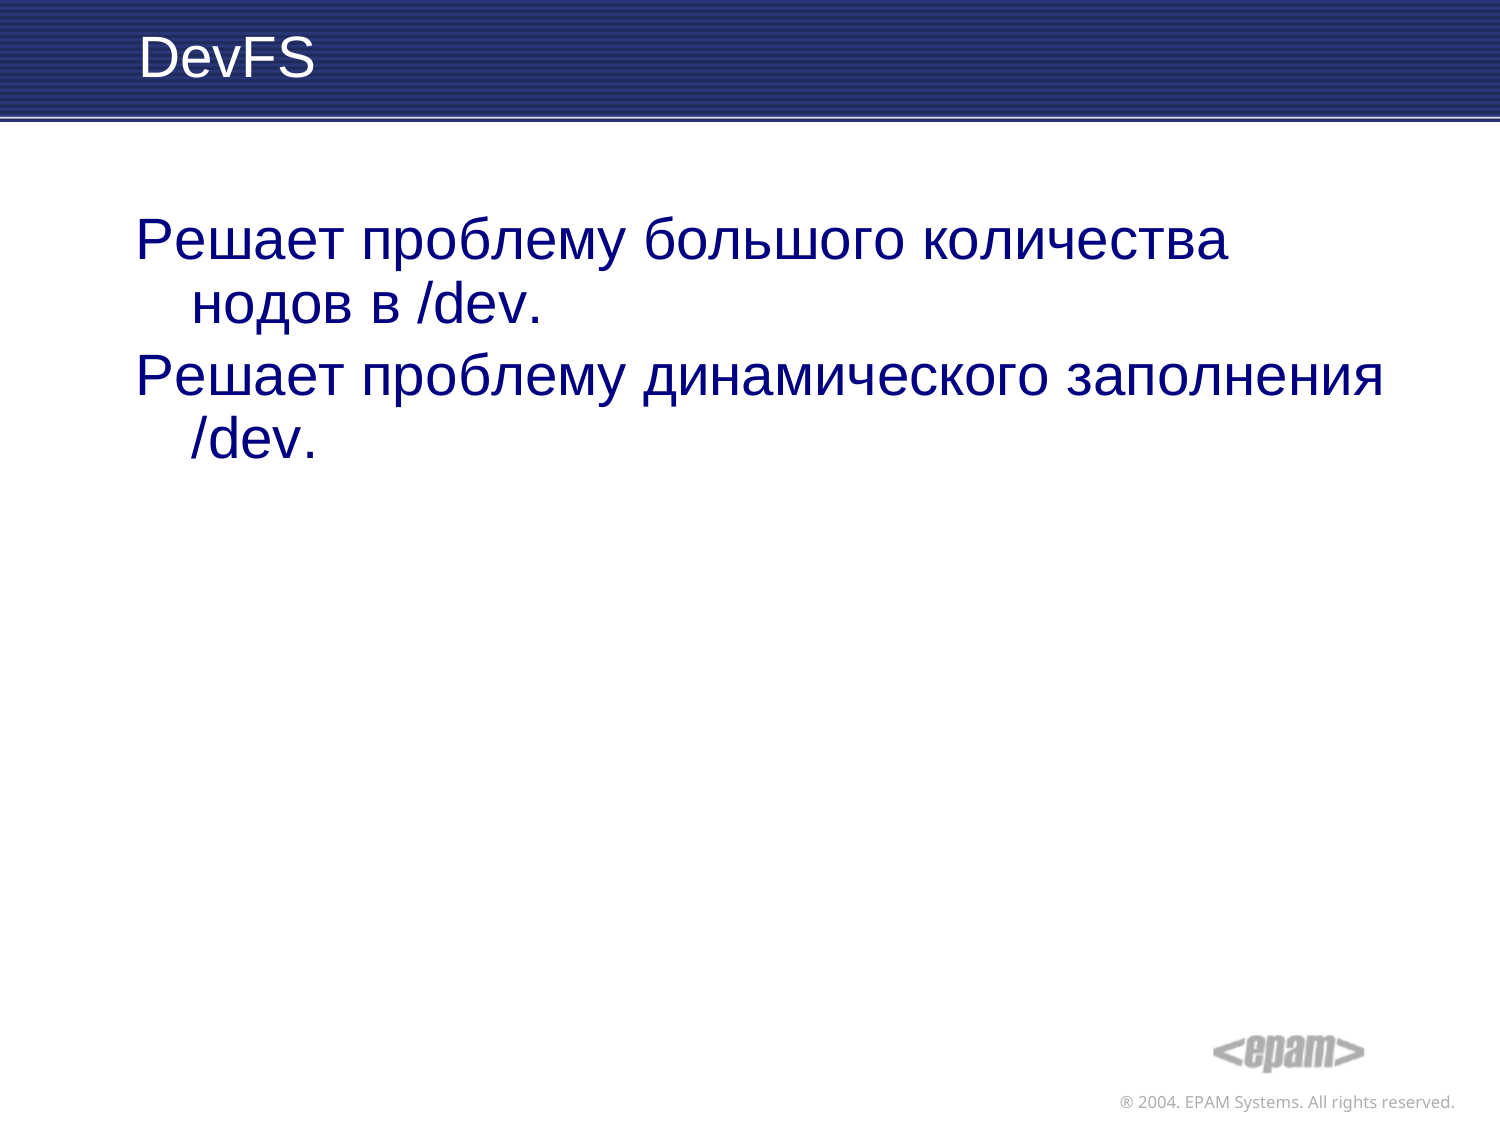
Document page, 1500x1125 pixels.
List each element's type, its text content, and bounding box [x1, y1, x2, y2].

title DevFS [138, 24, 1370, 93]
list Решает проблему большого количества нодов в /dev. Решает проблему динамического заполнения /dev. [135, 208, 1386, 937]
picture [1212, 1034, 1366, 1075]
